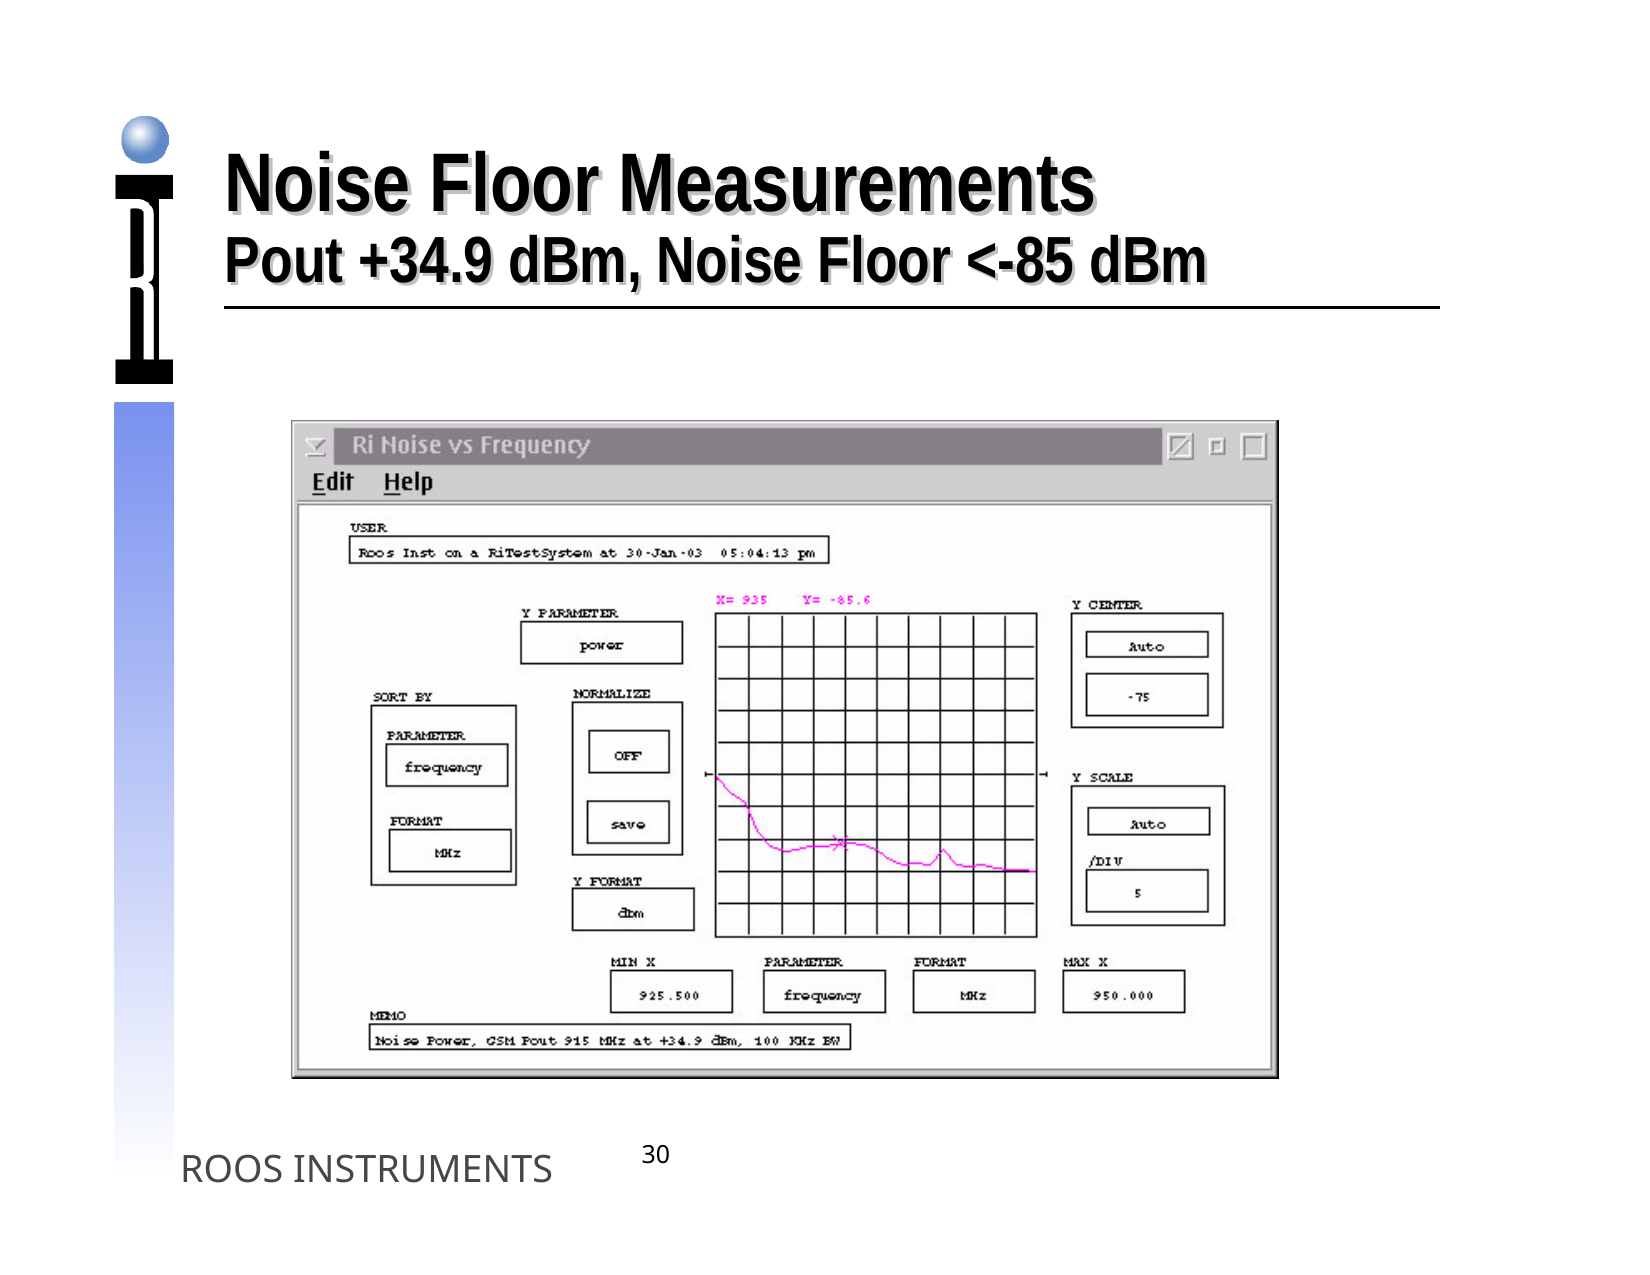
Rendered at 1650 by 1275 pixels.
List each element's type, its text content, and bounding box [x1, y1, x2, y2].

picture [291, 420, 1279, 1079]
text_box Noise Floor Measurements Pout +34.9 dBm, Noise Floor <-85 dBm [224, 142, 1445, 377]
